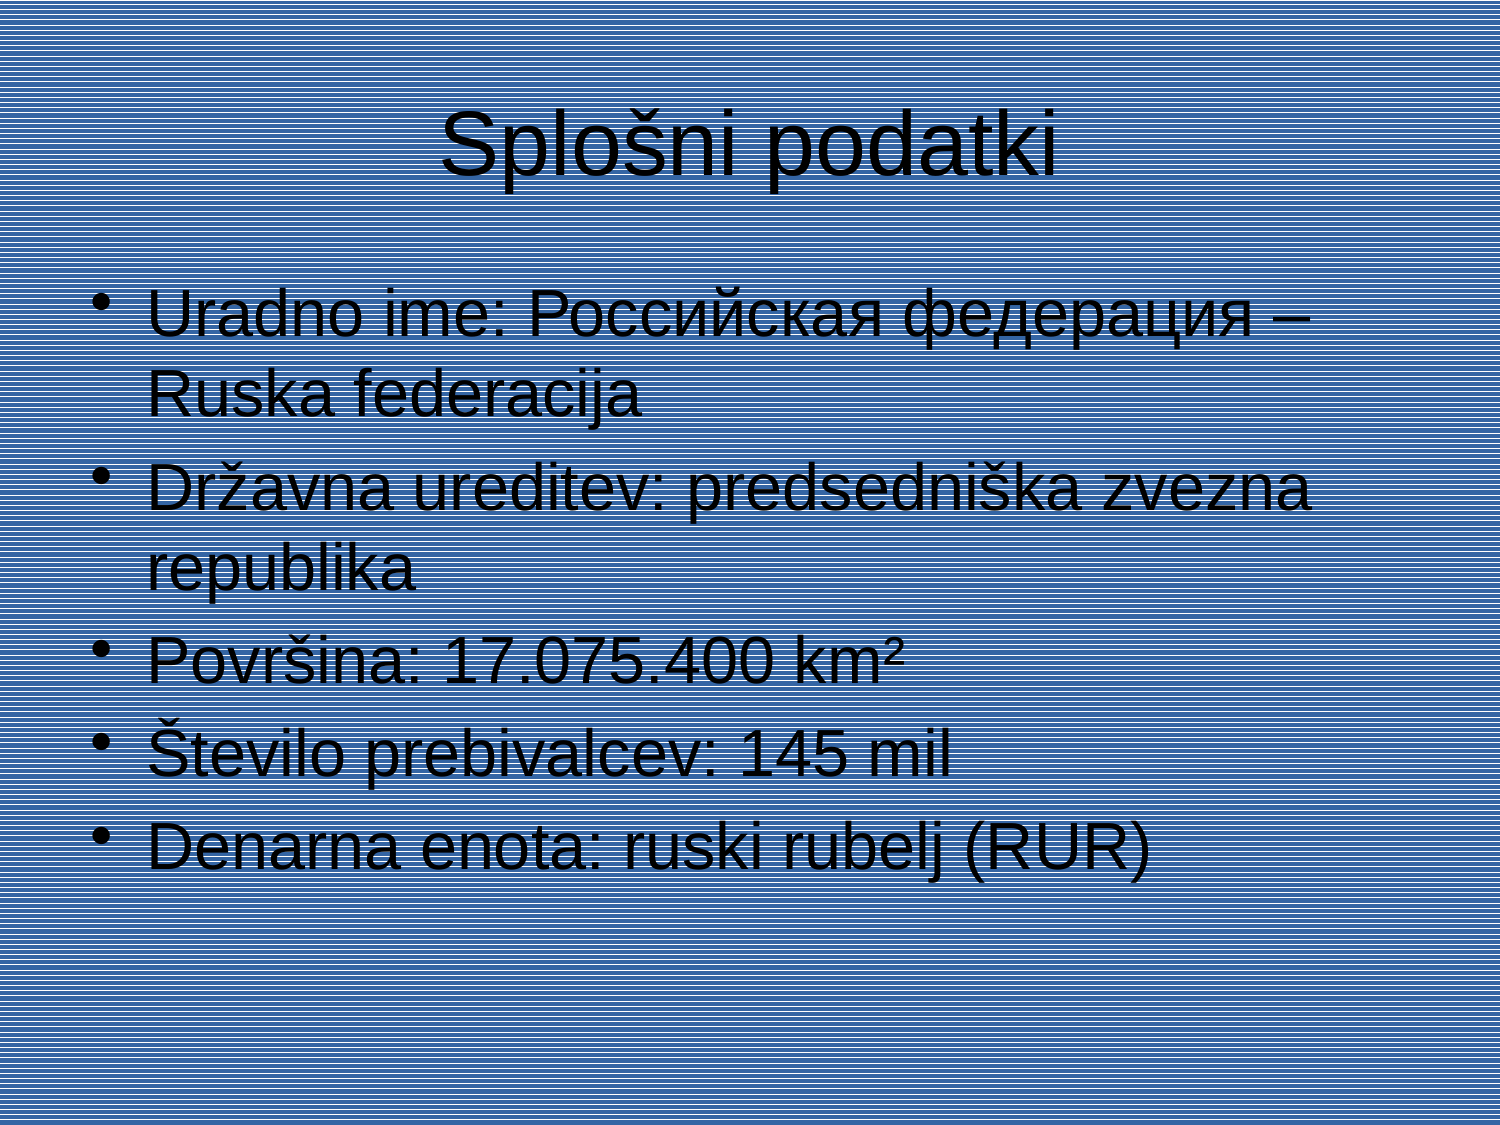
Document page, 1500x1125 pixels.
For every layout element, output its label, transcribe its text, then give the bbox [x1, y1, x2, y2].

title Splošni podatki [75, 45, 1425, 233]
list Uradno ime: Российская федерация – Ruska federacija Državna ureditev: predsedniška zvezna republika Površina: 17.075.400 km² Število prebivalcev: 145 mil Denarna enota: ruski rubelj (RUR) [75, 262, 1425, 1005]
